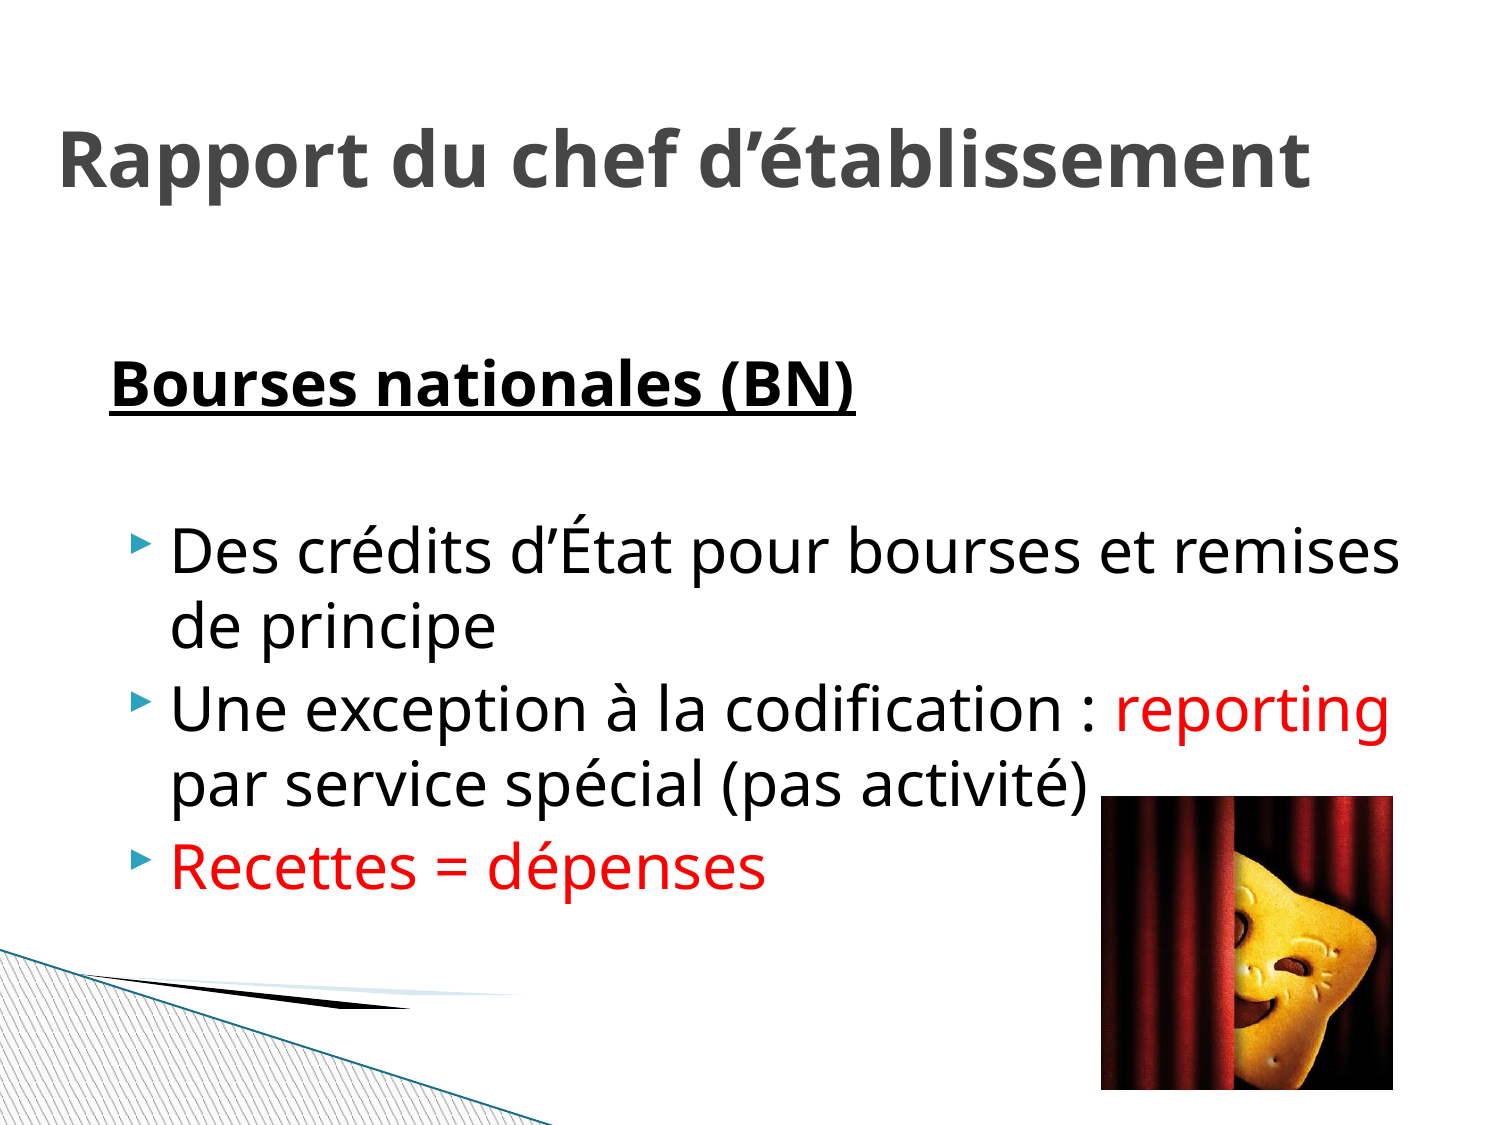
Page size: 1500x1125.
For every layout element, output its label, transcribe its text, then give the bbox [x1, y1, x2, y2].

title Rapport du chef d’établissement [41, 62, 1425, 250]
list Bourses nationales (BN) Des crédits d’État pour bourses et remises de principe Une exception à la codification : reporting par service spécial (pas activité) Recettes = dépenses [94, 130, 1420, 910]
picture [0, 952, 543, 1125]
picture [1101, 796, 1393, 1090]
